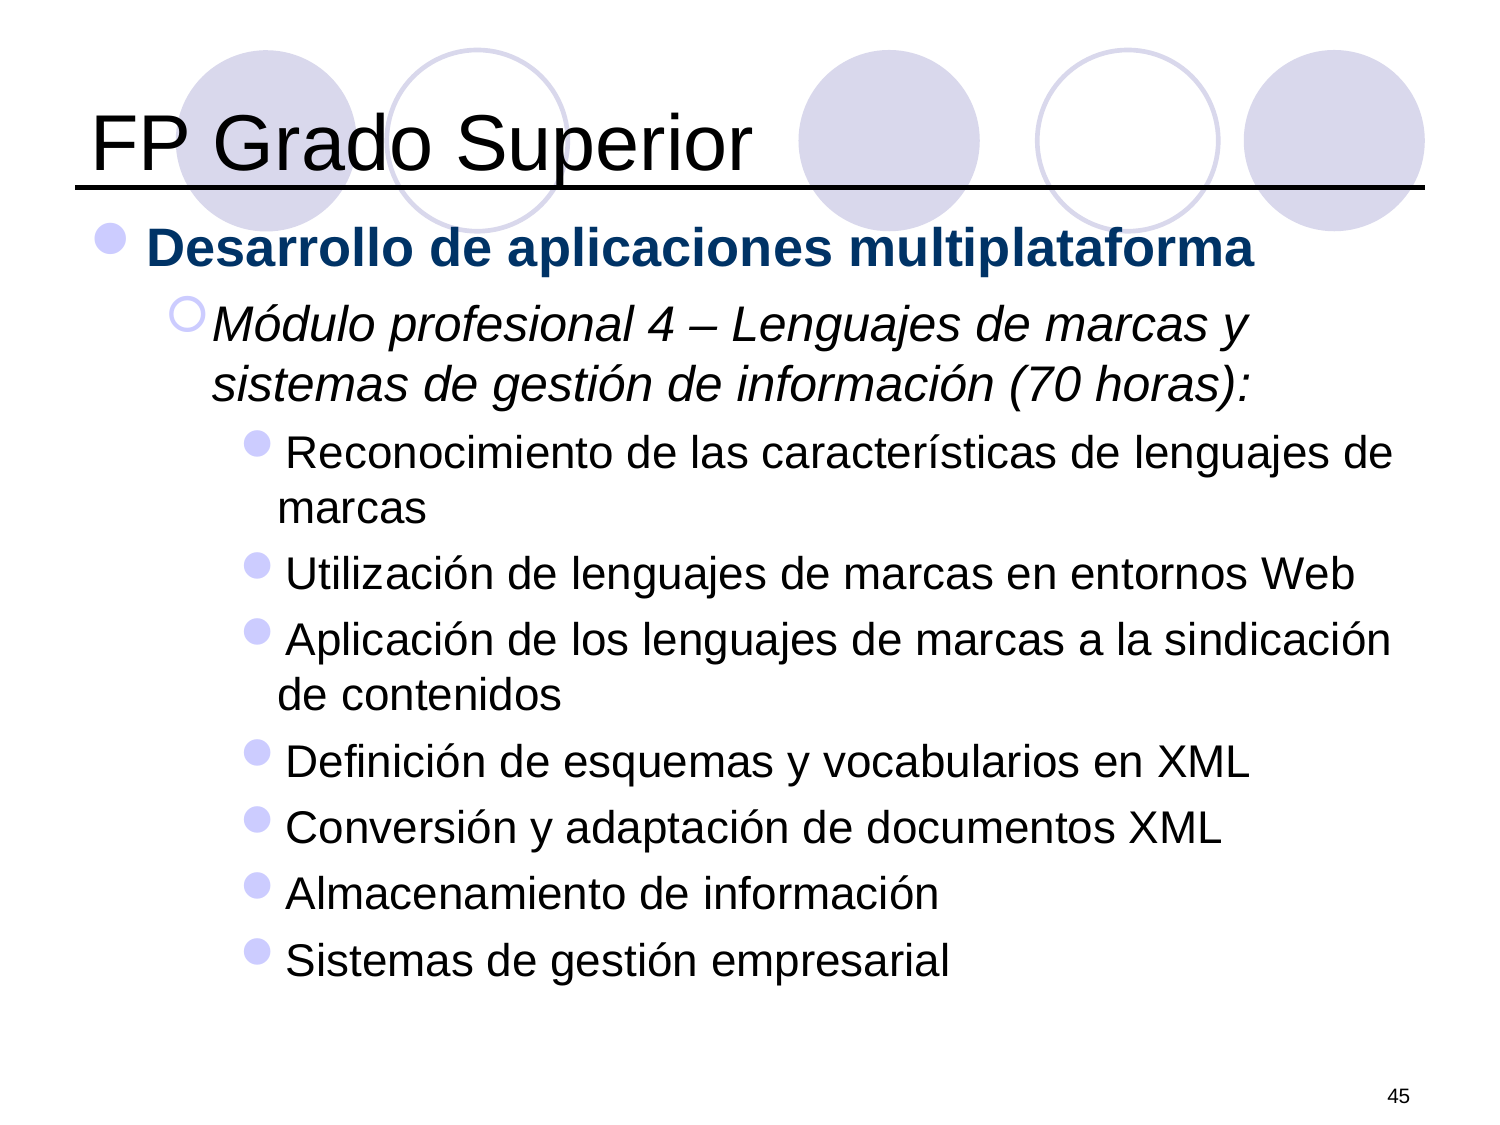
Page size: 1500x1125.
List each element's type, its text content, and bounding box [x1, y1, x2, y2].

list Desarrollo de aplicaciones multiplataforma Módulo profesional 4 – Lenguajes de marcas y sistemas de gestión de información (70 horas): Reconocimiento de las características de lenguajes de marcas Utilización de lenguajes de marcas en entornos Web Aplicación de los lenguajes de marcas a la sindicación de contenidos Definición de esquemas y vocabularios en XML Conversión y adaptación de documentos XML Almacenamiento de información Sistemas de gestión empresarial [74, 212, 1450, 1063]
title FP Grado Superior [75, 45, 1426, 212]
text_box <number> [1074, 1074, 1426, 1101]
